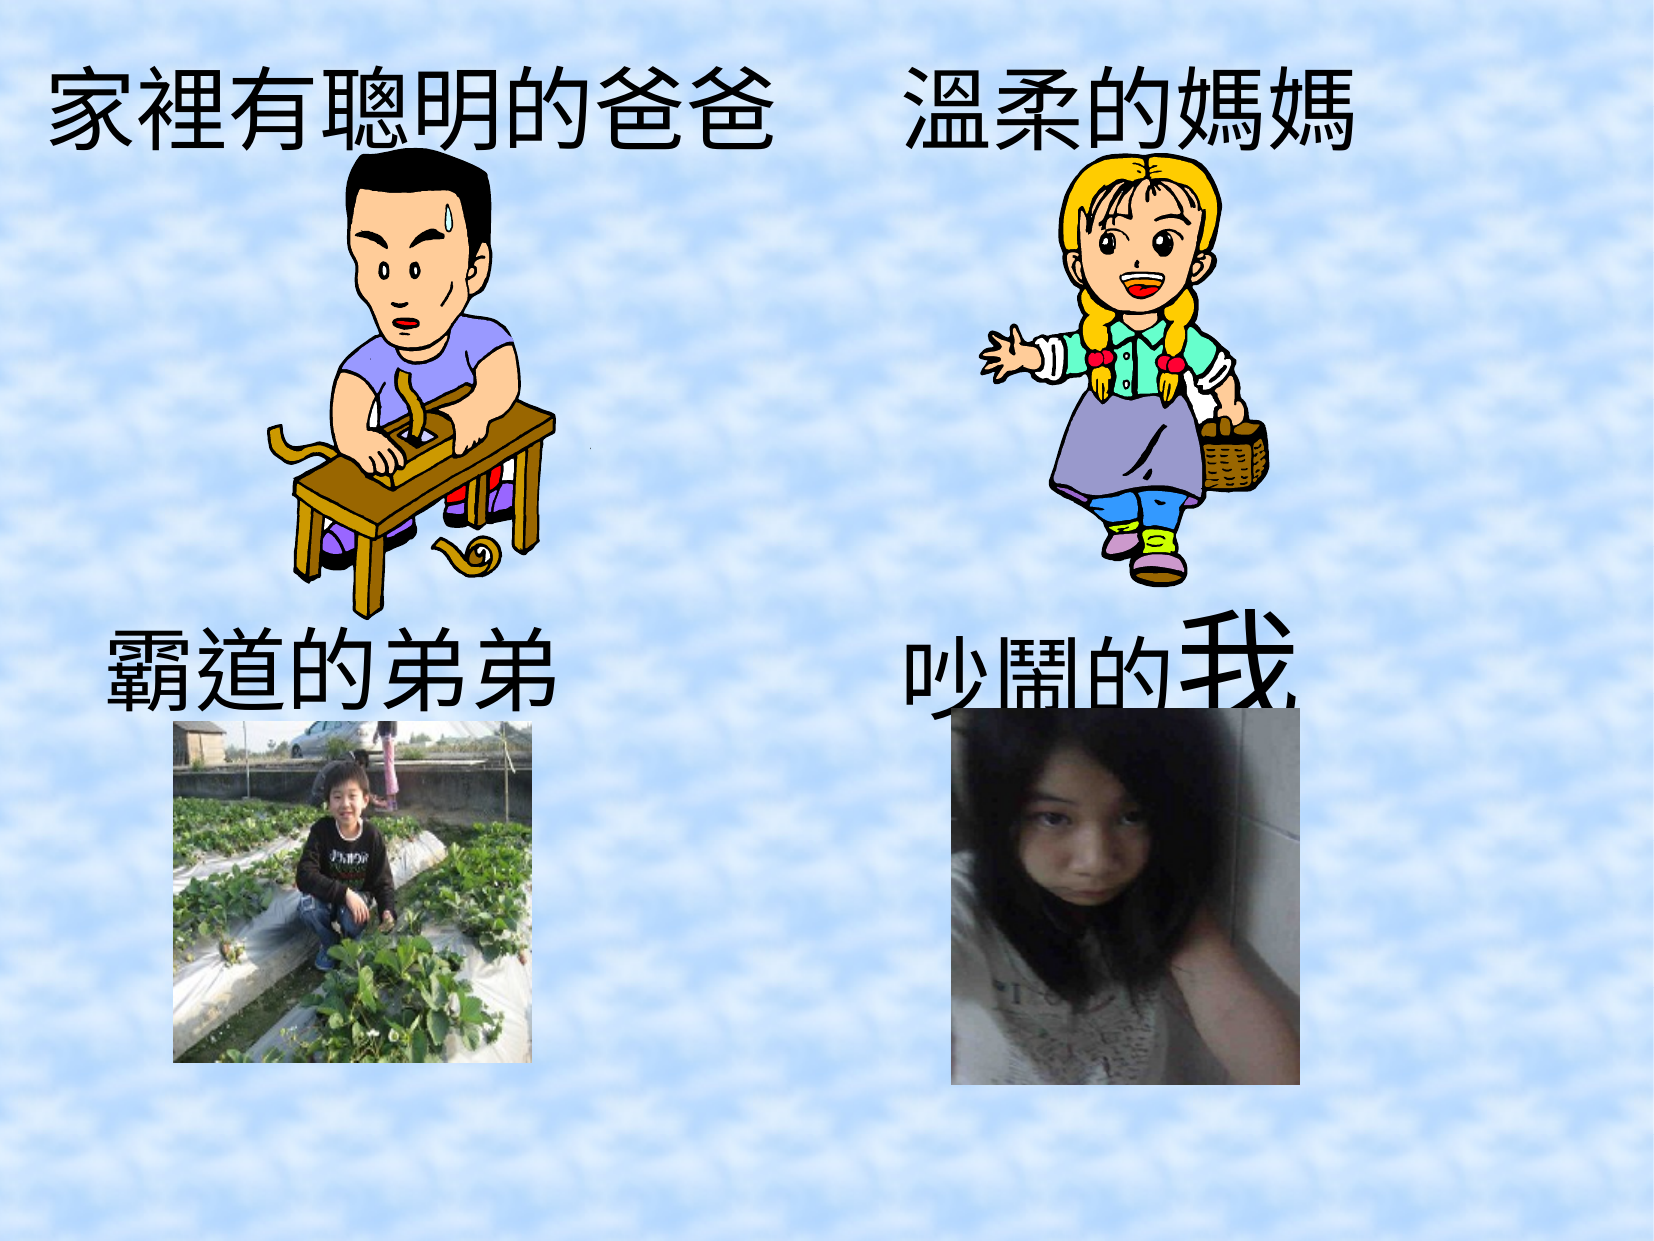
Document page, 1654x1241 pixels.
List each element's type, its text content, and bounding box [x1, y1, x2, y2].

text_box 溫柔的媽媽 [885, 29, 1654, 207]
text_box 霸道的弟弟 [88, 590, 768, 716]
picture [0, 0, 1654, 1241]
text_box 家裡有聰明的爸爸 [29, 29, 885, 184]
text_box 吵鬧的我 [885, 561, 1506, 860]
